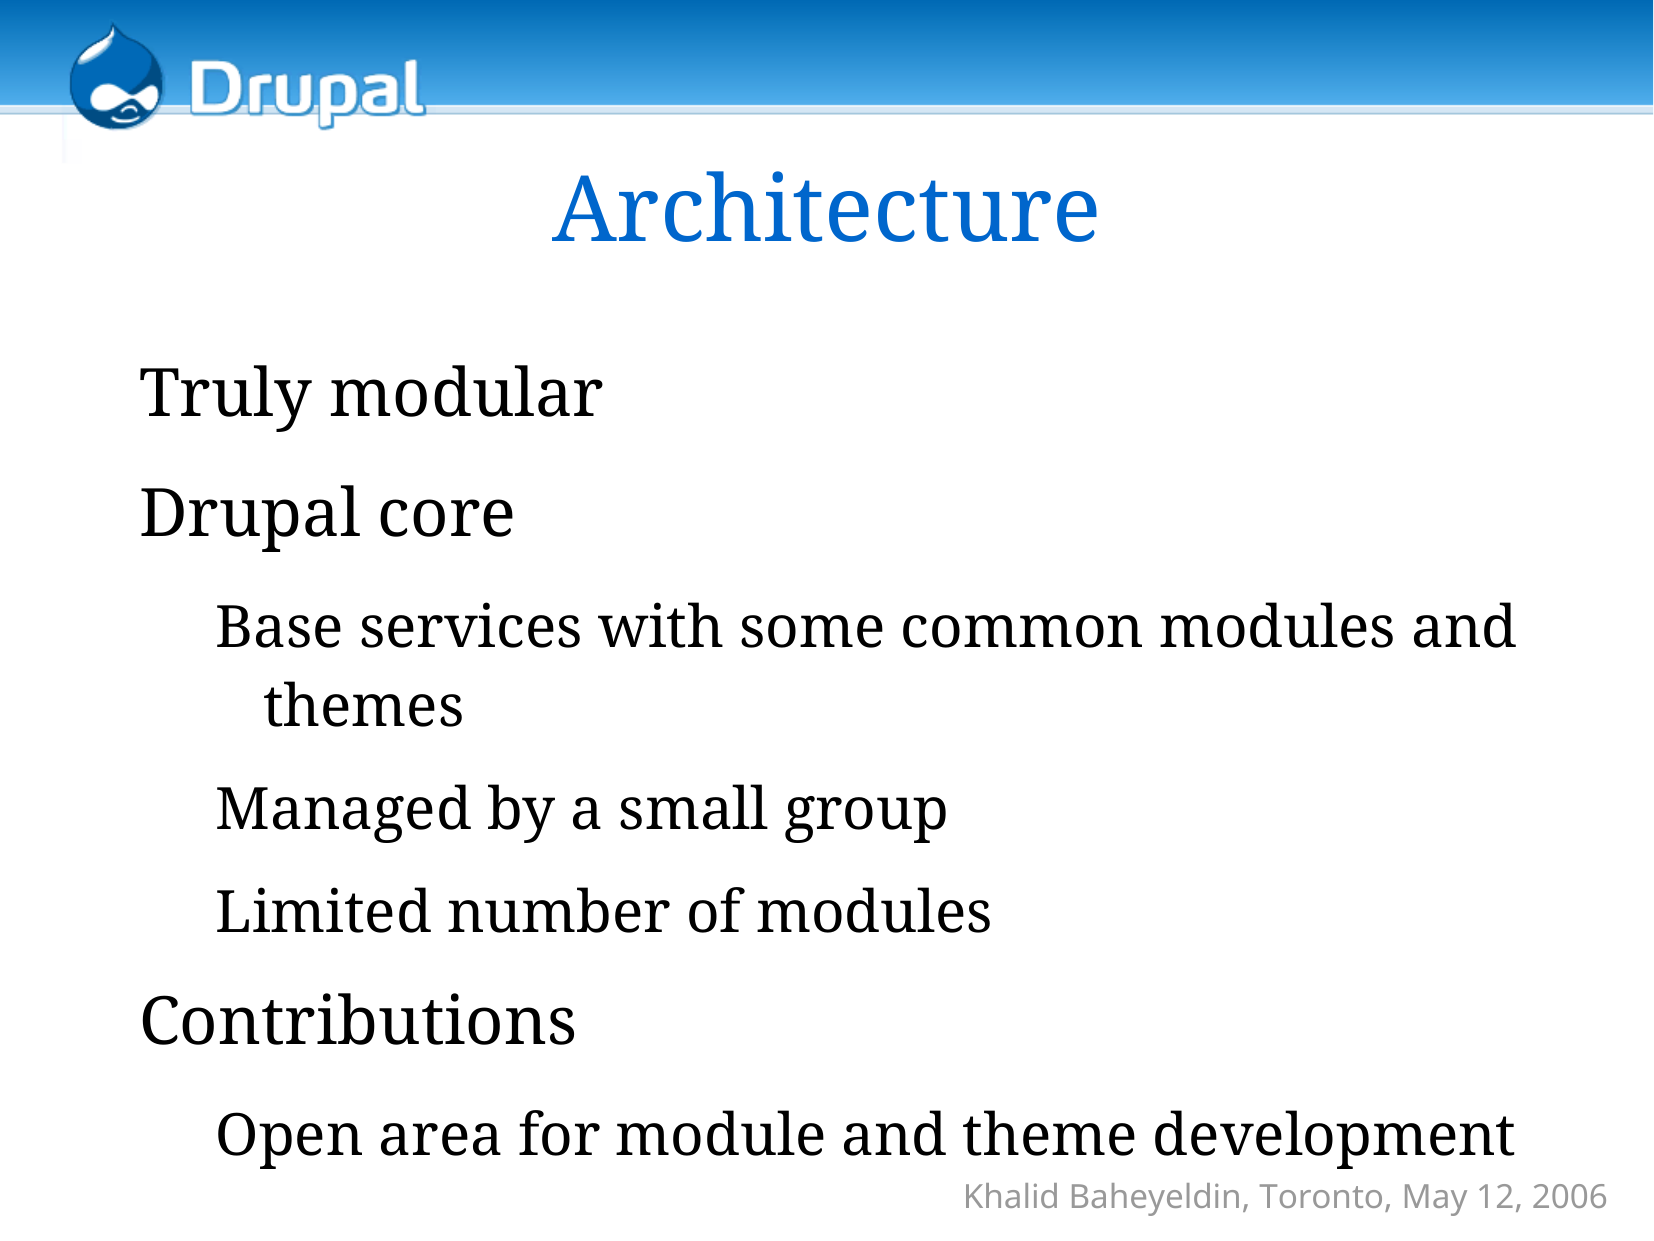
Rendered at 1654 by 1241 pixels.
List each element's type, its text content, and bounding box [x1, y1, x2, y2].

title Architecture [121, 102, 1533, 311]
picture [0, 0, 1654, 1241]
list Truly modular Drupal core Base services with some common modules and themes Managed by a small group Limited number of modules Contributions Open area for module and theme development [121, 344, 1533, 1127]
